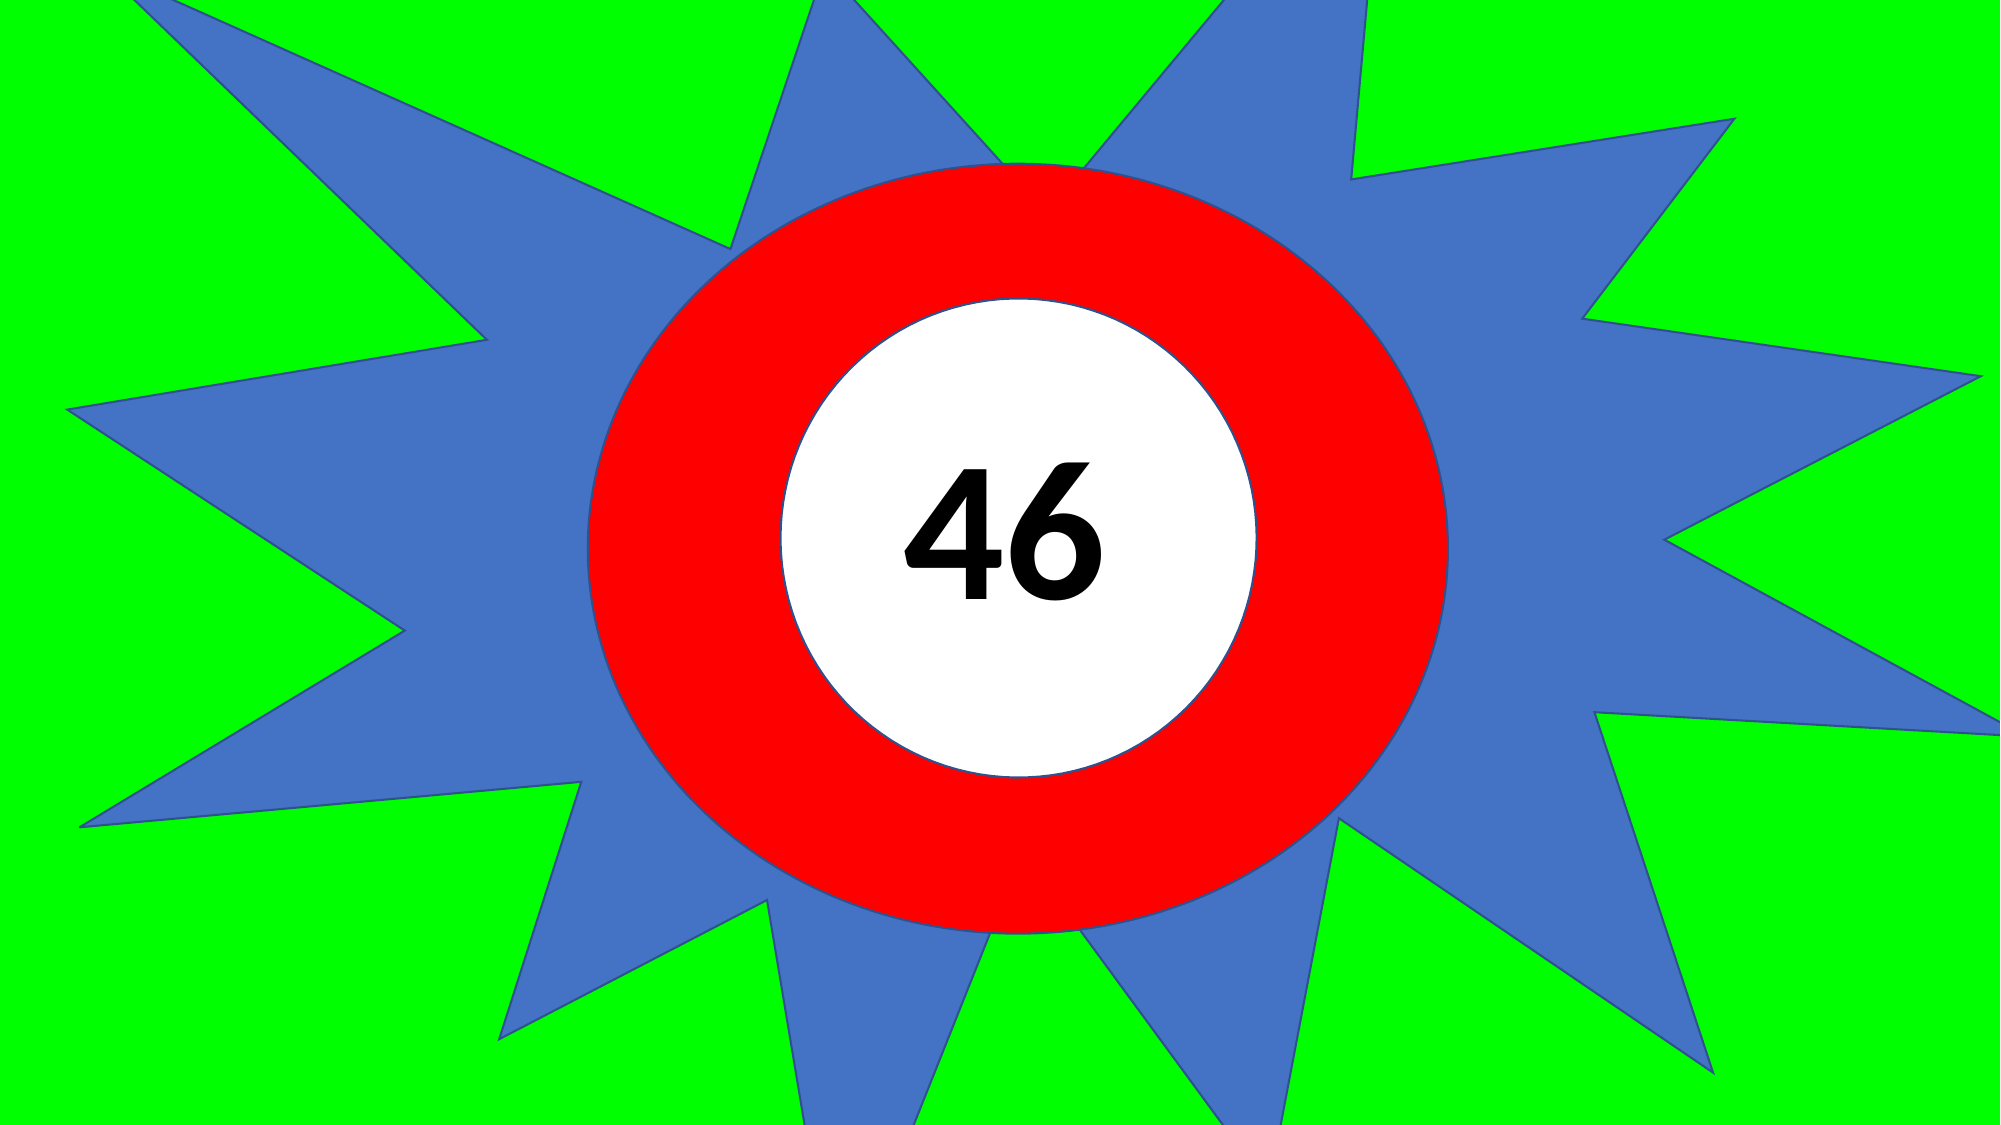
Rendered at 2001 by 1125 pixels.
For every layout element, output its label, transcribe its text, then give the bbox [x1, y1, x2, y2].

text_box 46 [888, 391, 1206, 650]
text_box [67, 0, 2000, 1125]
